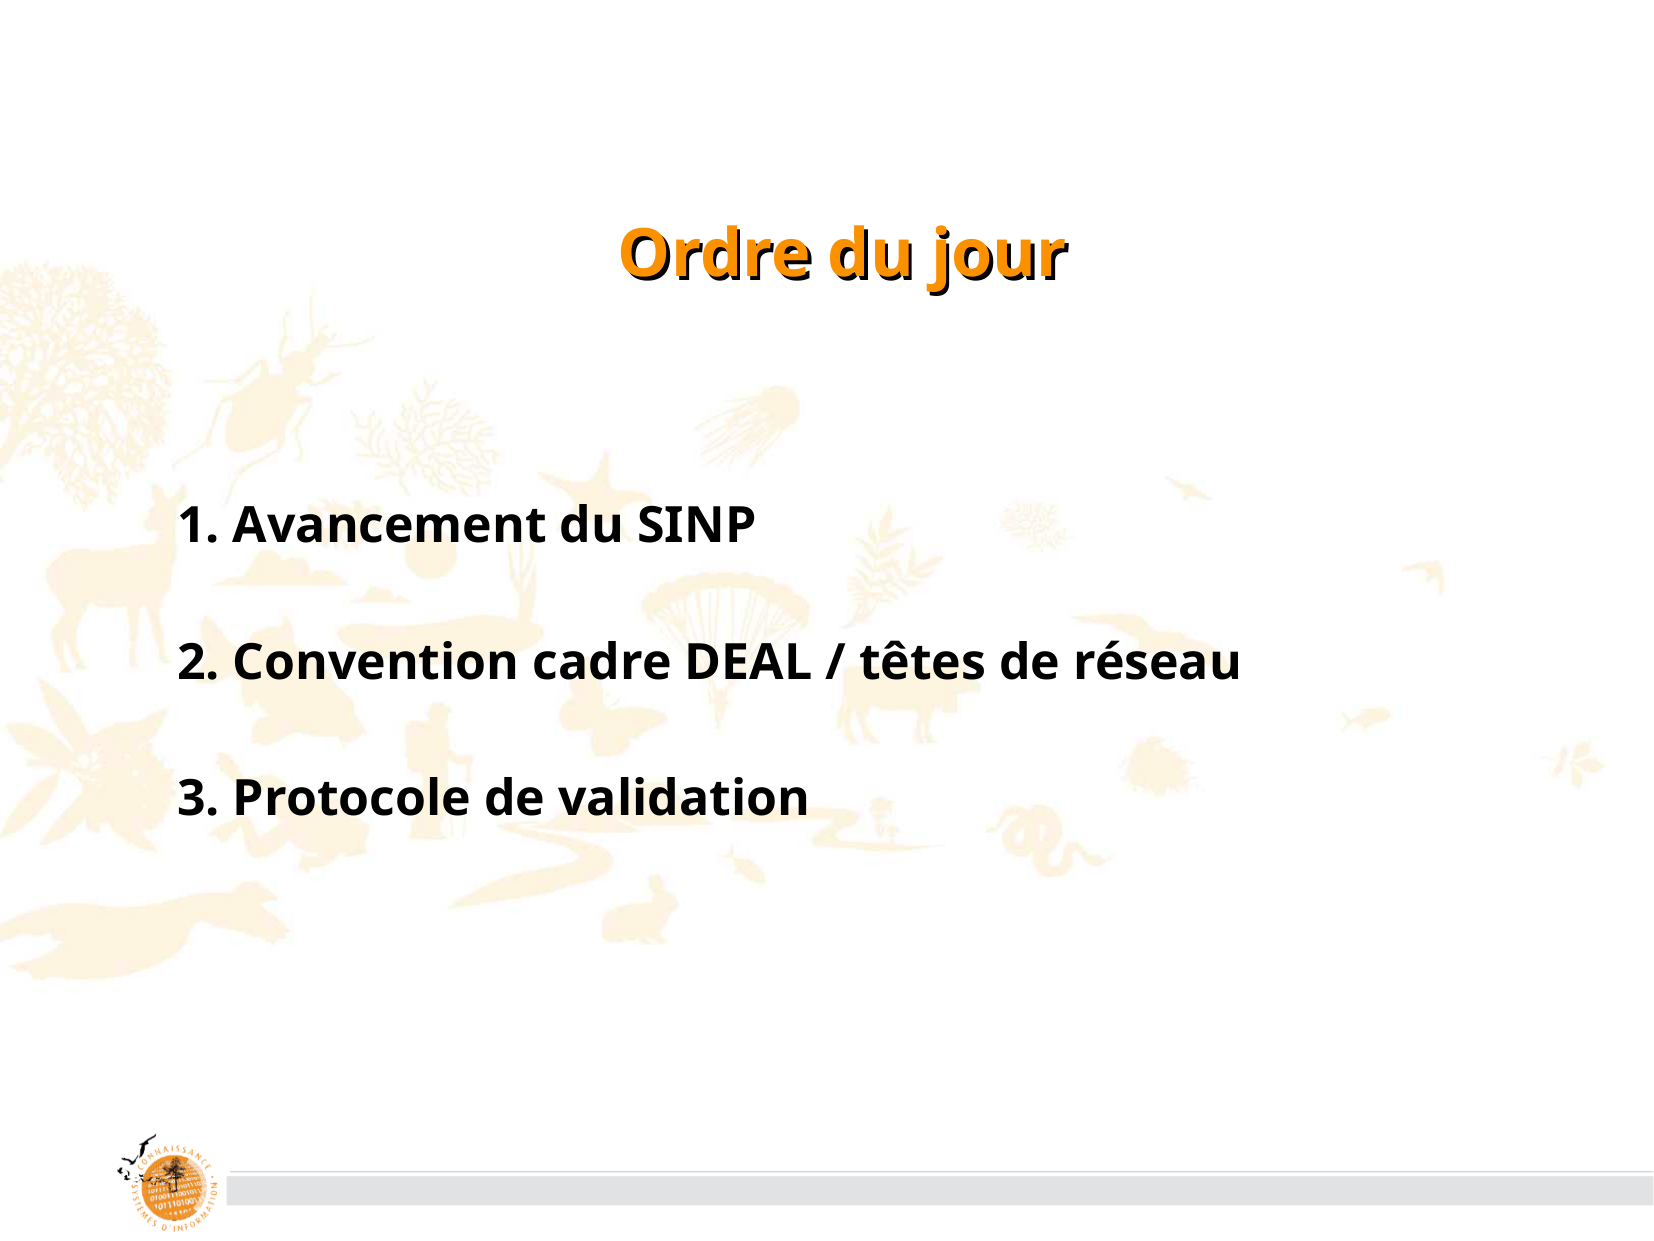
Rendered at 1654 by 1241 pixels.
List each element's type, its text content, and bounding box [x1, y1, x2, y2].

title Ordre du jour [86, 147, 1575, 355]
picture [0, 0, 1654, 1241]
subtitle 1. Avancement du SINP 2. Convention cadre DEAL / têtes de réseau 3. Protocole de validation [177, 324, 1565, 1063]
